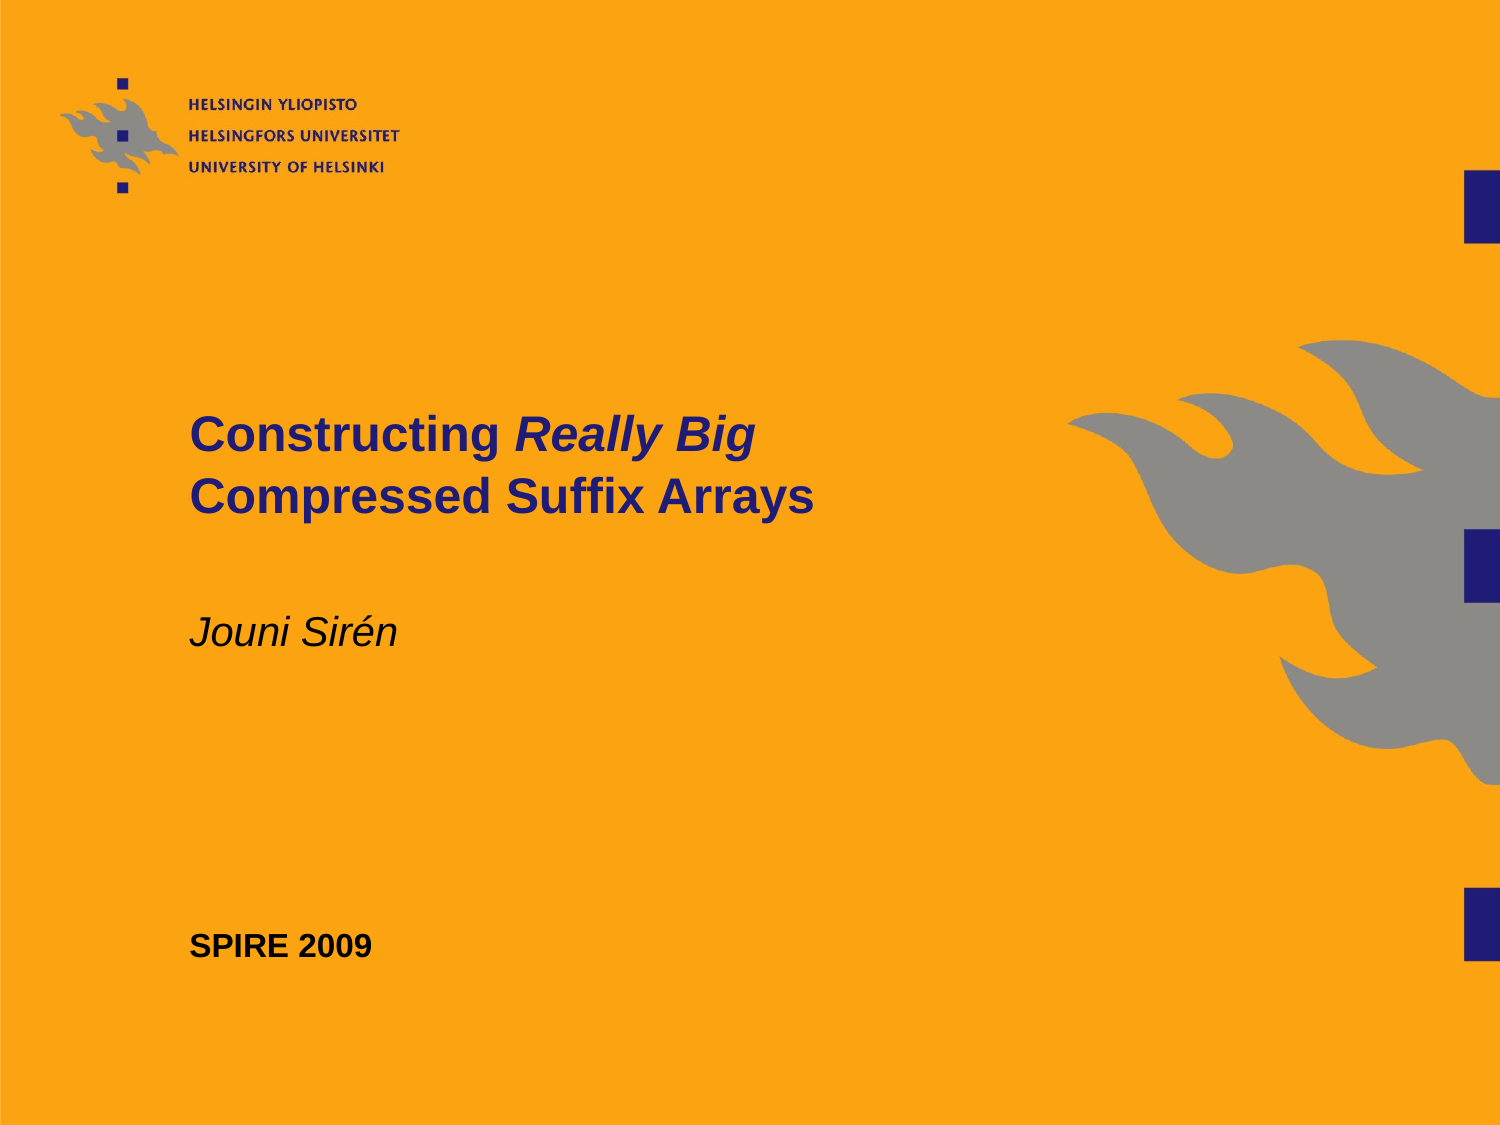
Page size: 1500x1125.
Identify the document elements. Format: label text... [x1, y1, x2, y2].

title Constructing Really Big Compressed Suffix Arrays [174, 344, 1063, 532]
picture [0, 0, 1500, 1125]
subtitle Jouni Sirén [174, 585, 1063, 824]
text_box SPIRE 2009 [174, 824, 1313, 972]
